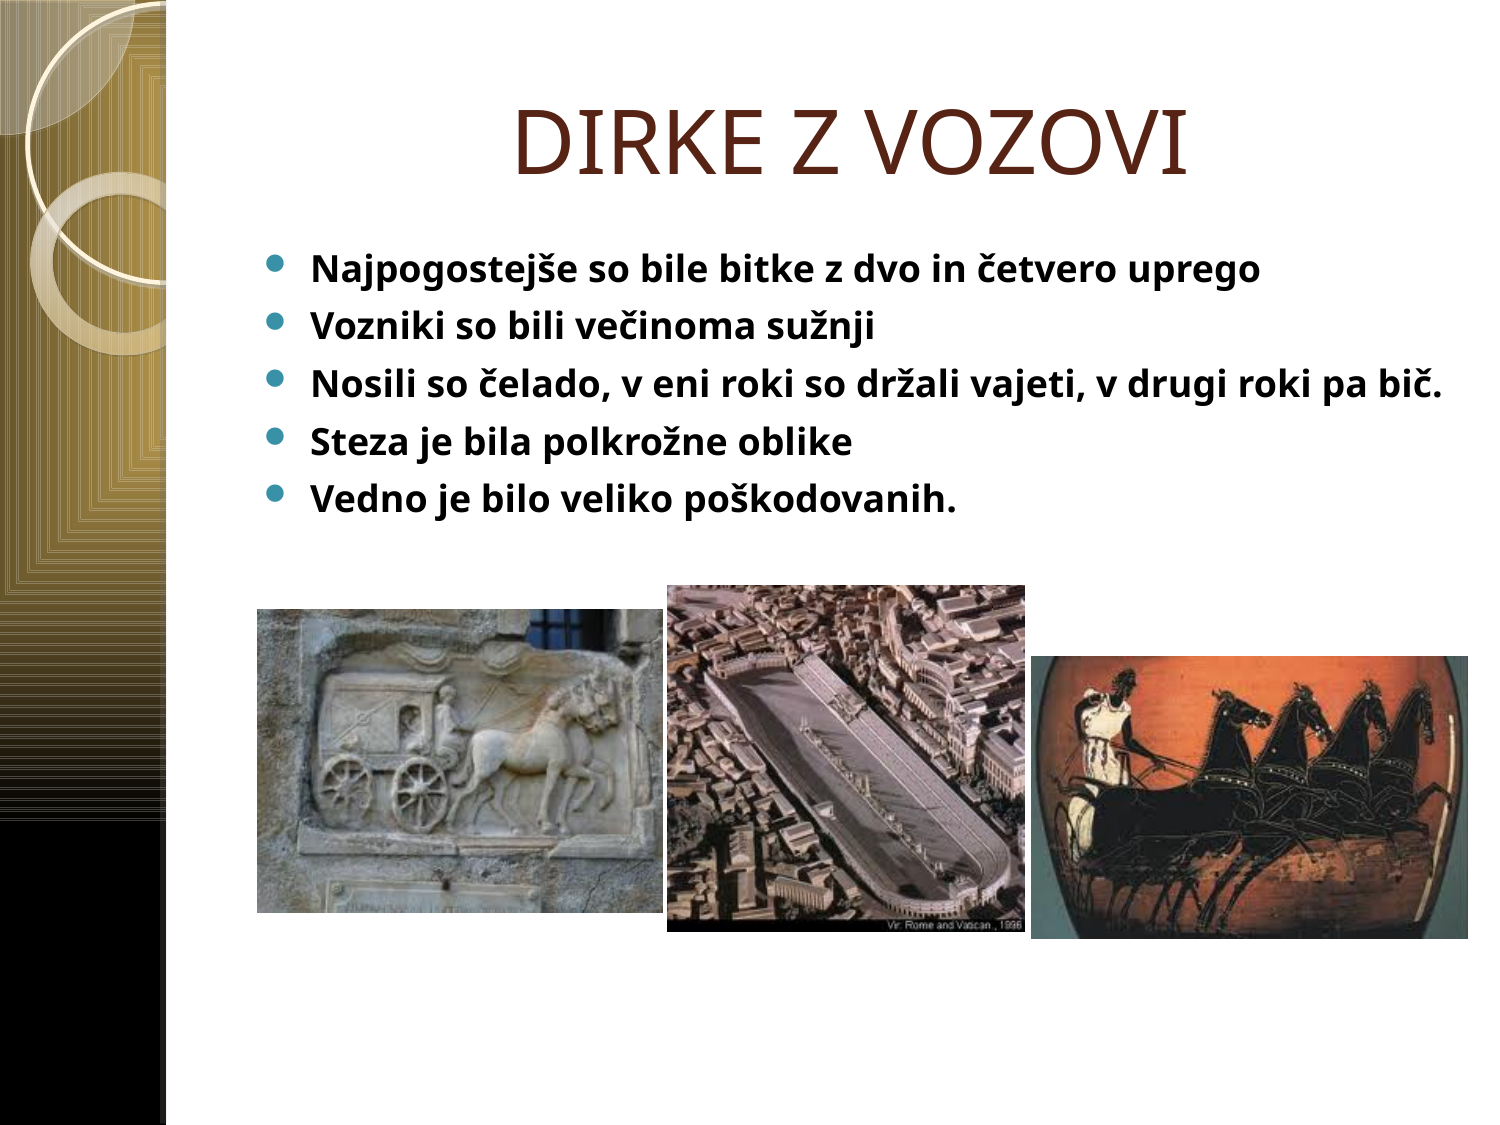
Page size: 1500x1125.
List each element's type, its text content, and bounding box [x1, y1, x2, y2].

list Najpogostejše so bile bitke z dvo in četvero uprego Vozniki so bili večinoma sužnji Nosili so čelado, v eni roki so držali vajeti, v drugi roki pa bič. Steza je bila polkrožne oblike Vedno je bilo veliko poškodovanih. [235, 237, 1466, 1025]
picture [667, 585, 1025, 932]
picture [1031, 656, 1468, 940]
picture [257, 609, 663, 913]
title DIRKE Z VOZOVI [235, 45, 1466, 233]
